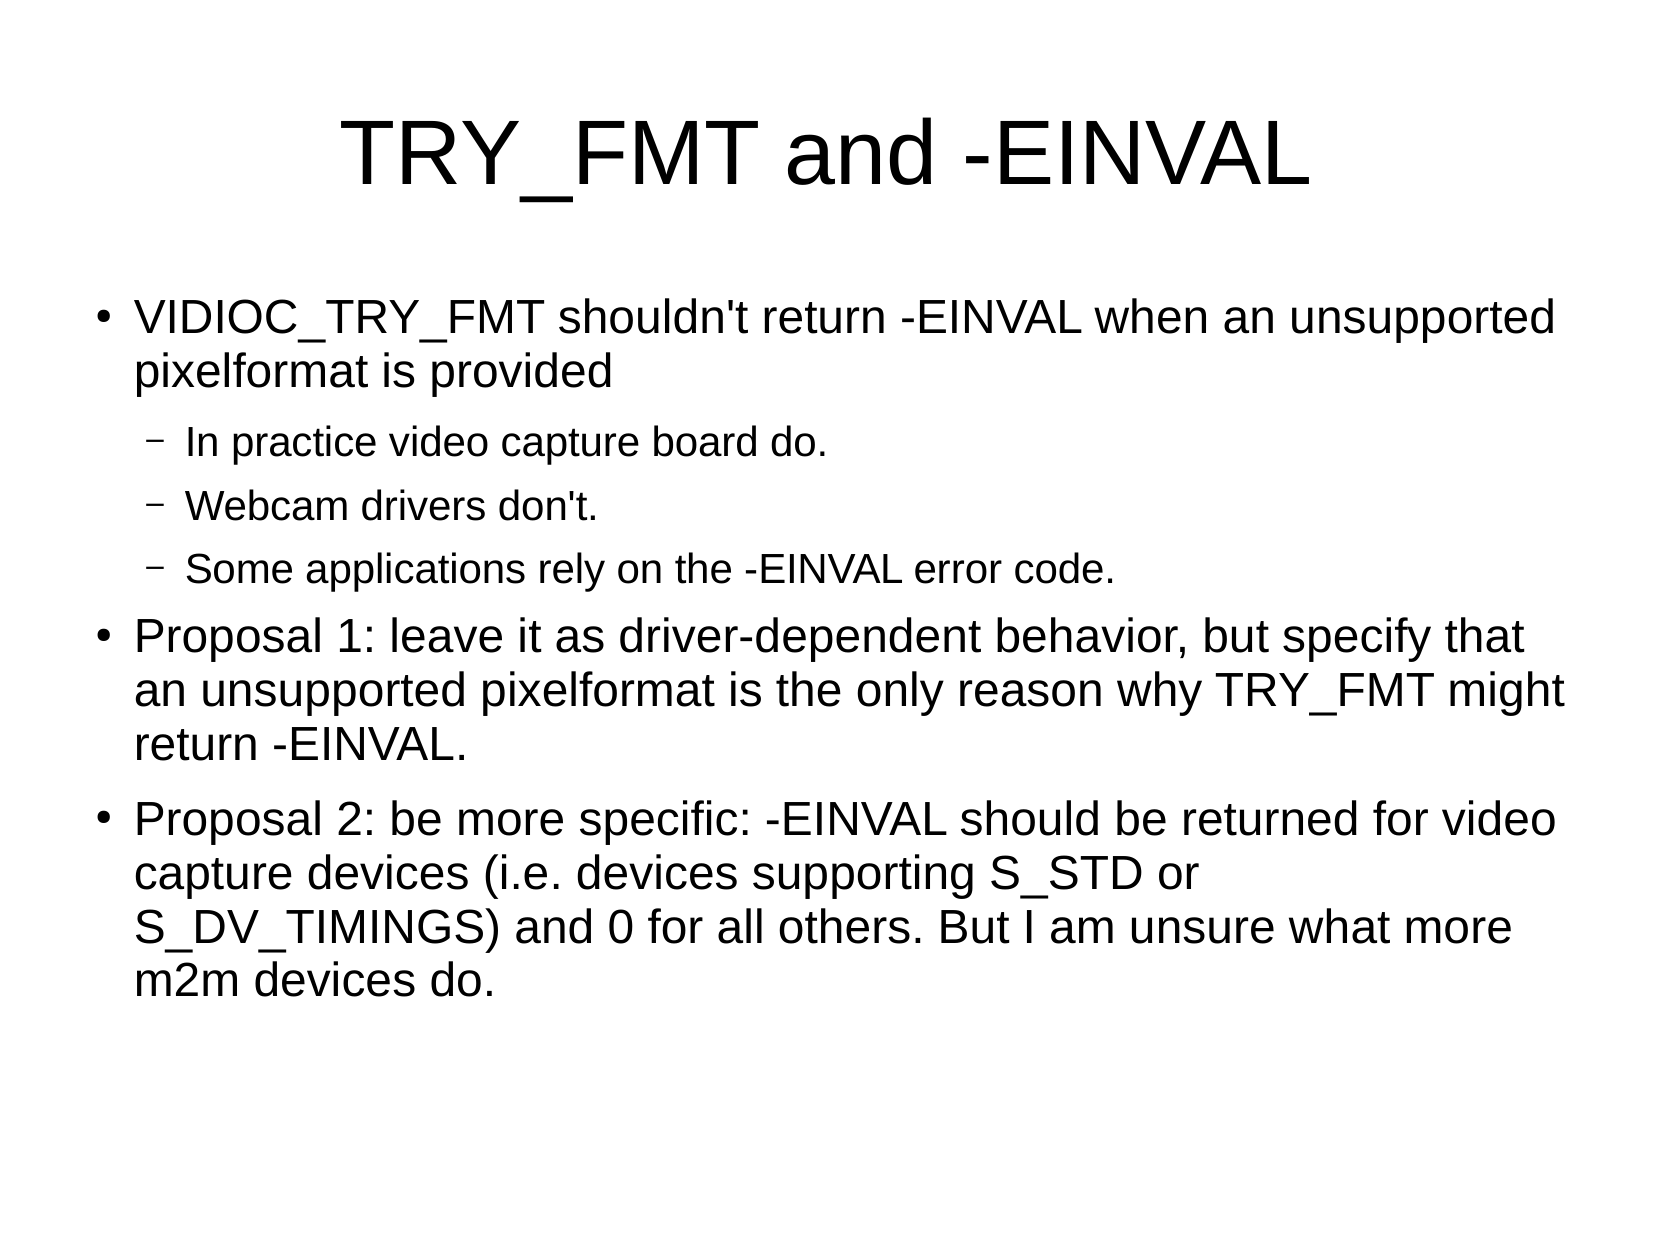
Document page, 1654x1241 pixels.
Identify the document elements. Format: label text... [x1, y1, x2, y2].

title TRY_FMT and -EINVAL [82, 49, 1571, 257]
list VIDIOC_TRY_FMT shouldn't return -EINVAL when an unsupported pixelformat is provided In practice video capture board do. Webcam drivers don't. Some applications rely on the -EINVAL error code. Proposal 1: leave it as driver-dependent behavior, but specify that an unsupported pixelformat is the only reason why TRY_FMT might return -EINVAL. Proposal 2: be more specific: -EINVAL should be returned for video capture devices (i.e. devices supporting S_STD or S_DV_TIMINGS) and 0 for all others. But I am unsure what more m2m devices do. [82, 290, 1571, 1010]
